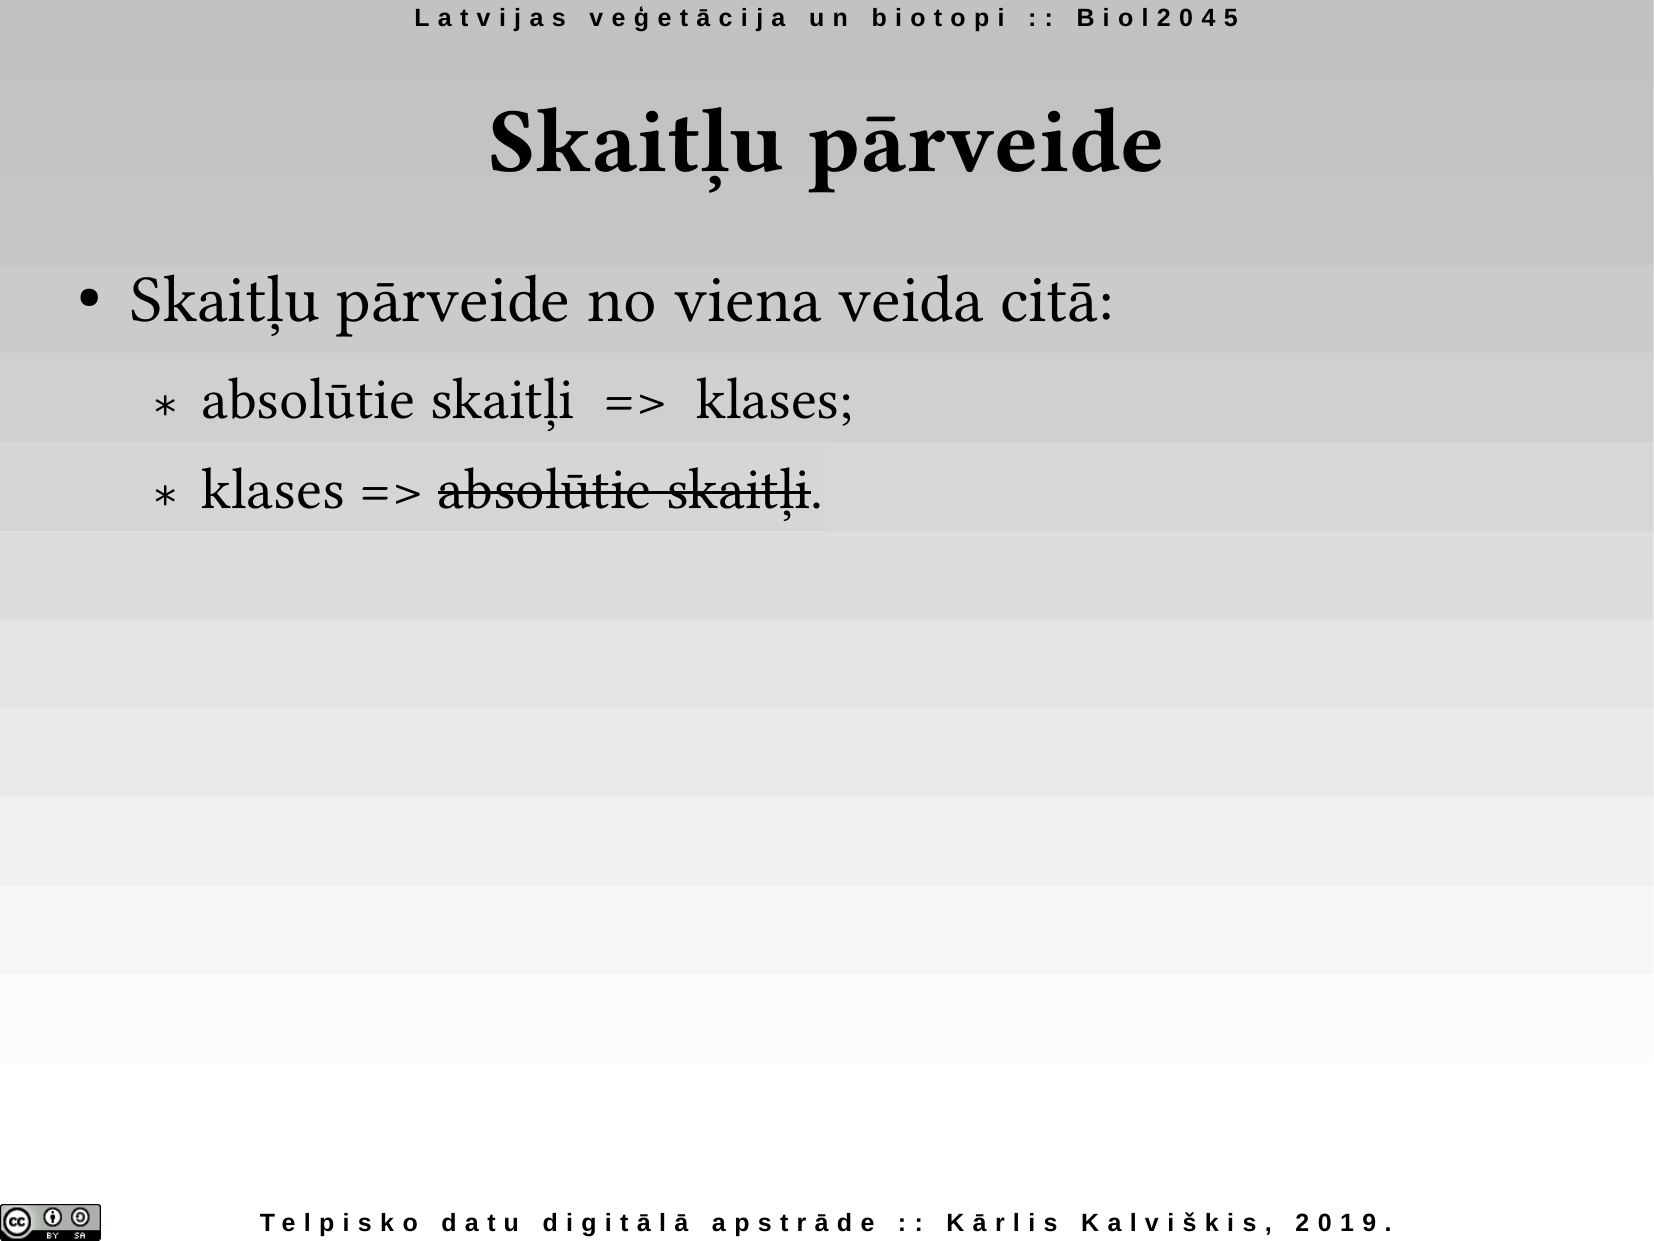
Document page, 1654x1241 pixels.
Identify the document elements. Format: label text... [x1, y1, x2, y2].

title Skaitļu pārveide [59, 37, 1596, 246]
picture [0, 0, 1654, 1241]
list Skaitļu pārveide no viena veida citā: absolūtie skaitļi => klases; klases => absolūtie skaitļi. [59, 261, 1596, 1189]
